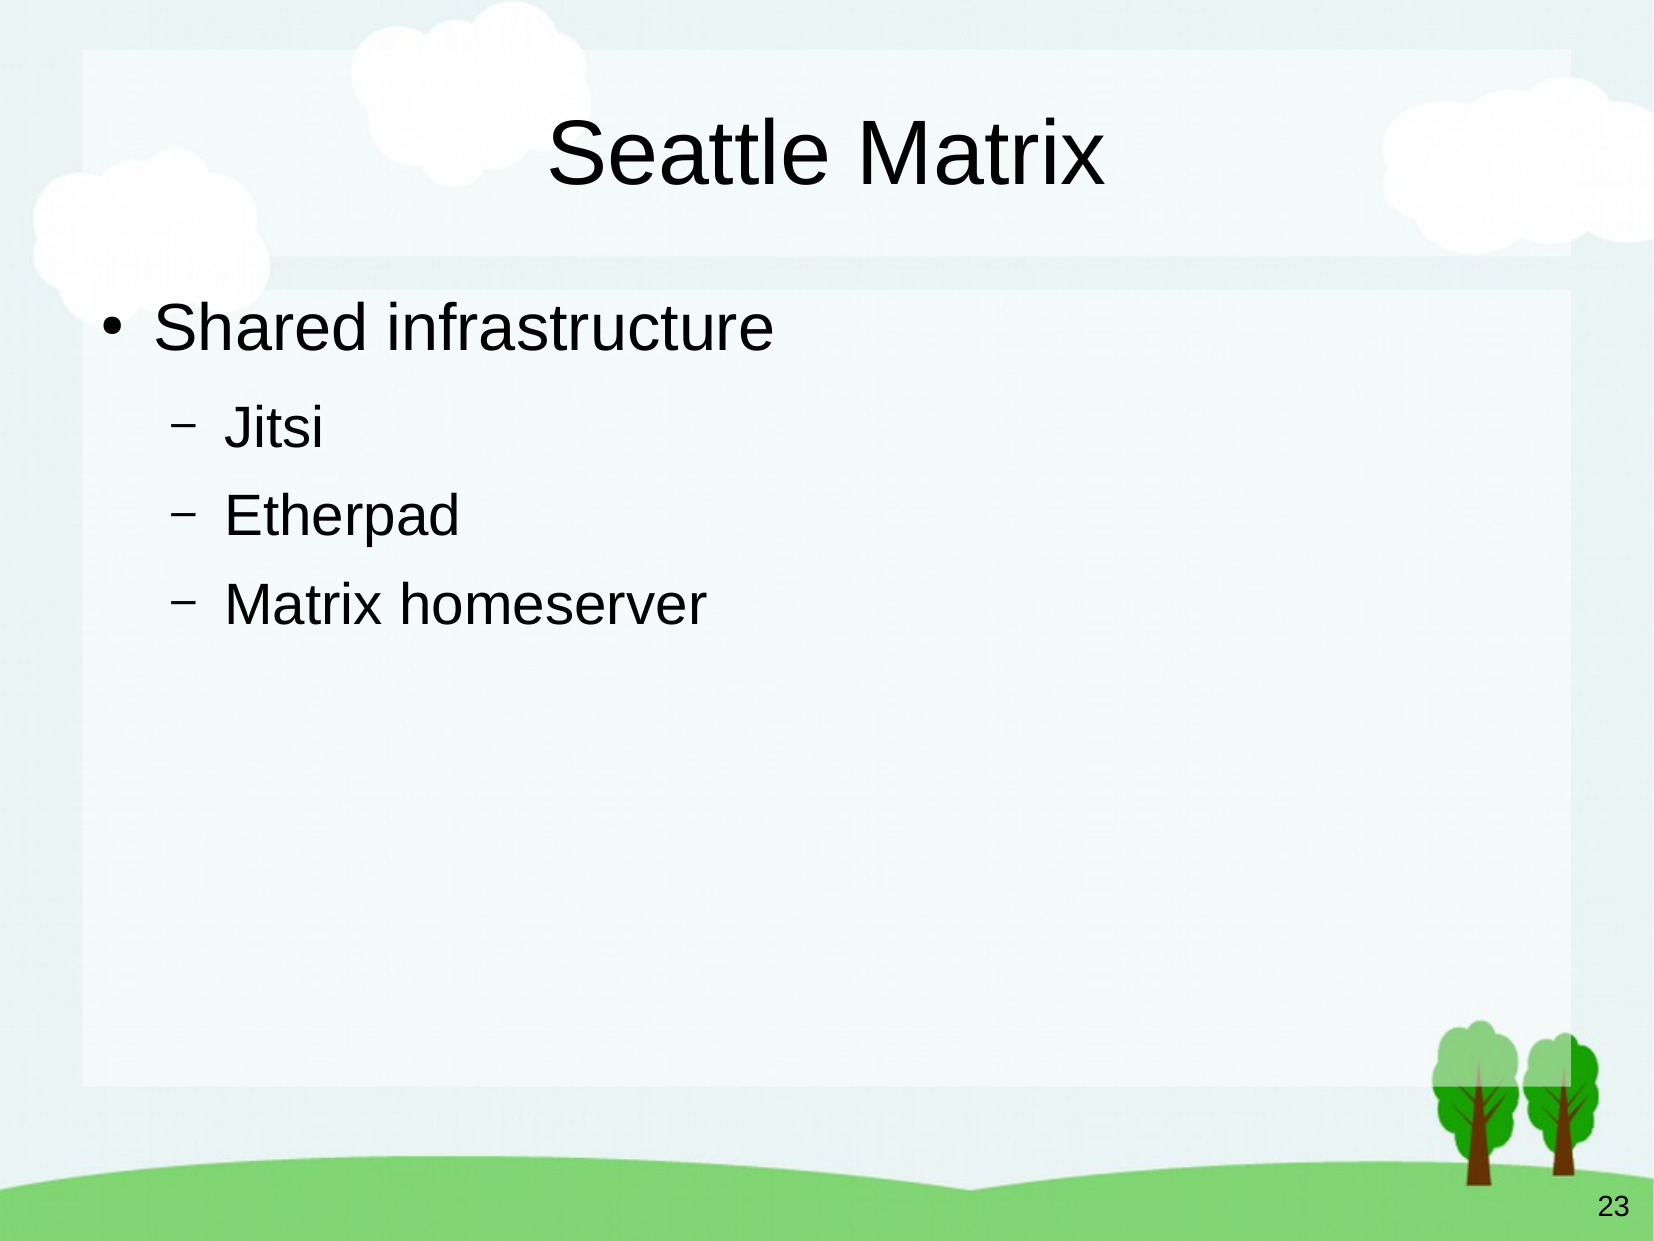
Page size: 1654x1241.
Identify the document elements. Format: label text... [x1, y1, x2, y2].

list Shared infrastructure Jitsi Etherpad Matrix homeserver [82, 290, 1571, 1087]
picture [0, 0, 1654, 1241]
title Seattle Matrix [82, 49, 1571, 257]
